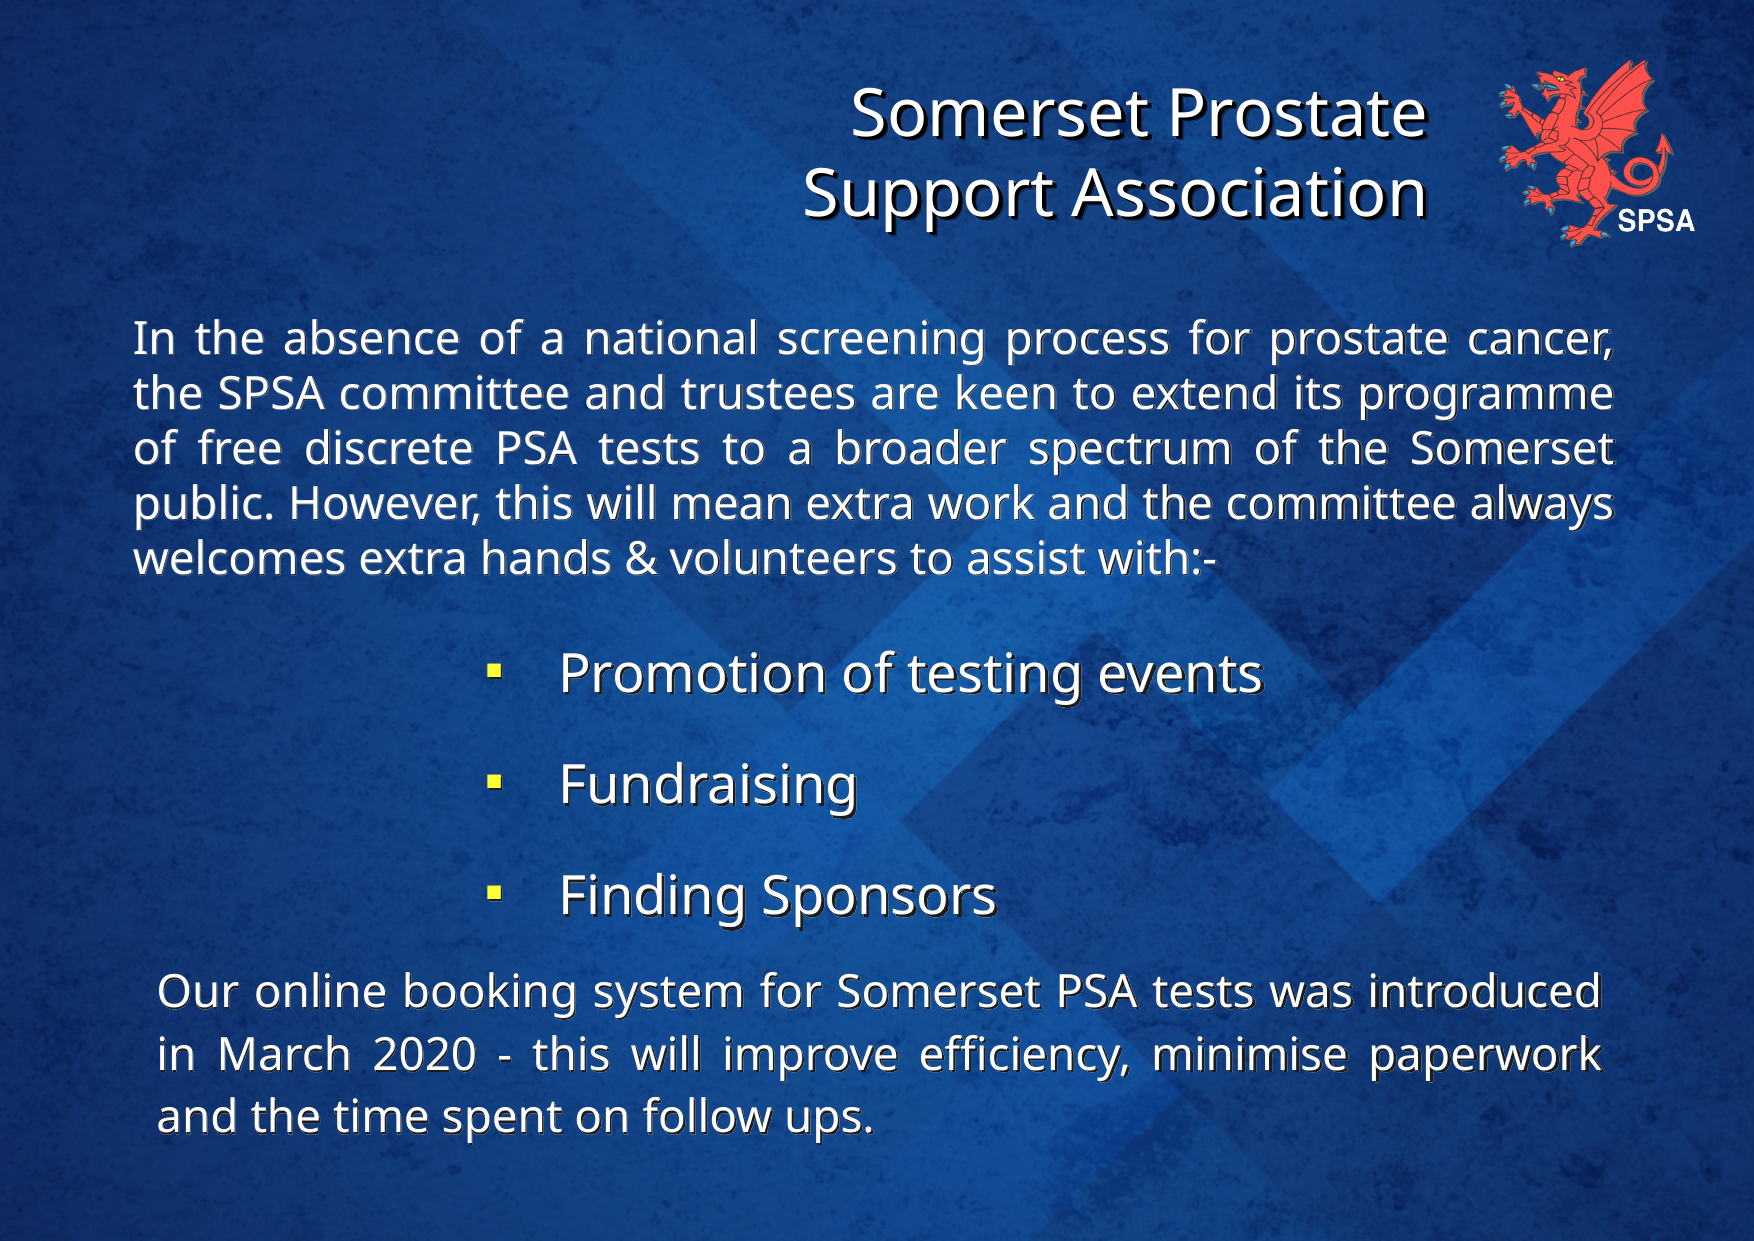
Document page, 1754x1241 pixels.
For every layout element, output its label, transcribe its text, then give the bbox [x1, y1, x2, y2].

text_box In the absence of a national screening process for prostate cancer, the SPSA committee and trustees are keen to extend its programme of free discrete PSA tests to a broader spectrum of the Somerset public. However, this will mean extra work and the committee always welcomes extra hands & volunteers to assist with:- [118, 301, 1630, 701]
text_box Our online booking system for Somerset PSA tests was introduced in March 2020 - this will improve efficiency, minimise paperwork and the time spent on follow ups. [141, 951, 1619, 1134]
picture [0, 0, 1754, 1241]
text_box Promotion of testing events Fundraising Finding Sponsors [437, 590, 1312, 945]
text_box Somerset Prostate Support Association [732, 69, 1430, 230]
